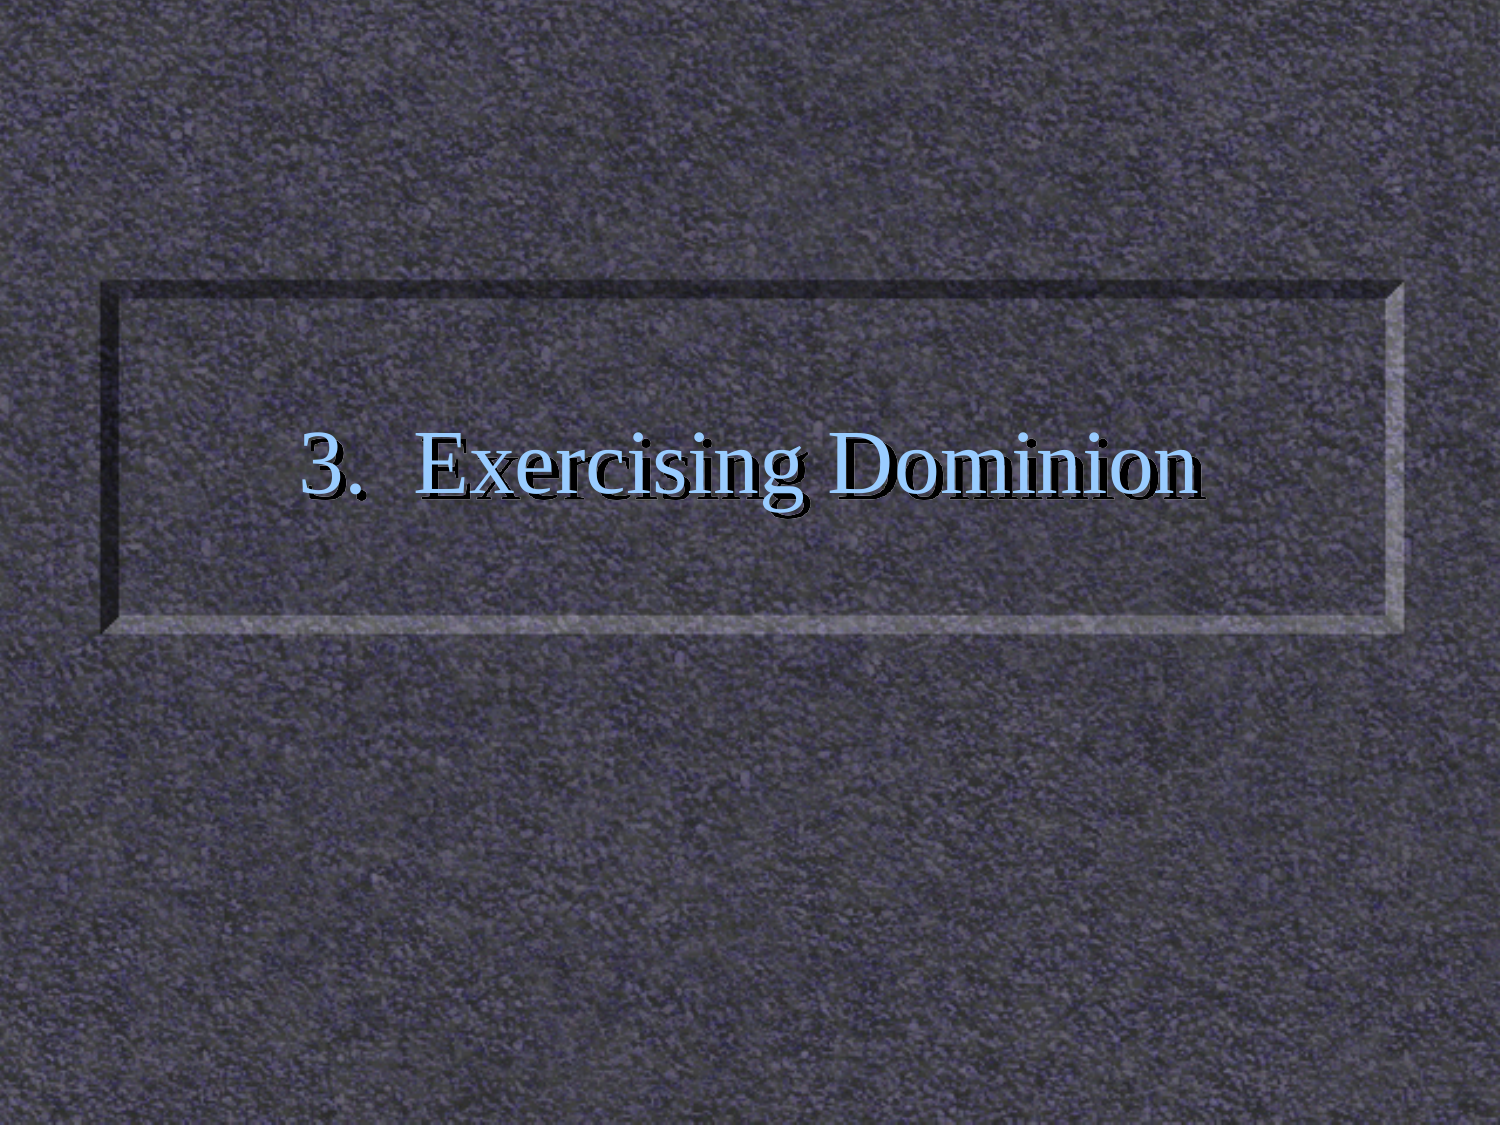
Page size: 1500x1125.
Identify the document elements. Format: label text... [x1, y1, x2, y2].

title 3. Exercising Dominion [150, 337, 1351, 588]
picture [0, 0, 1500, 1125]
